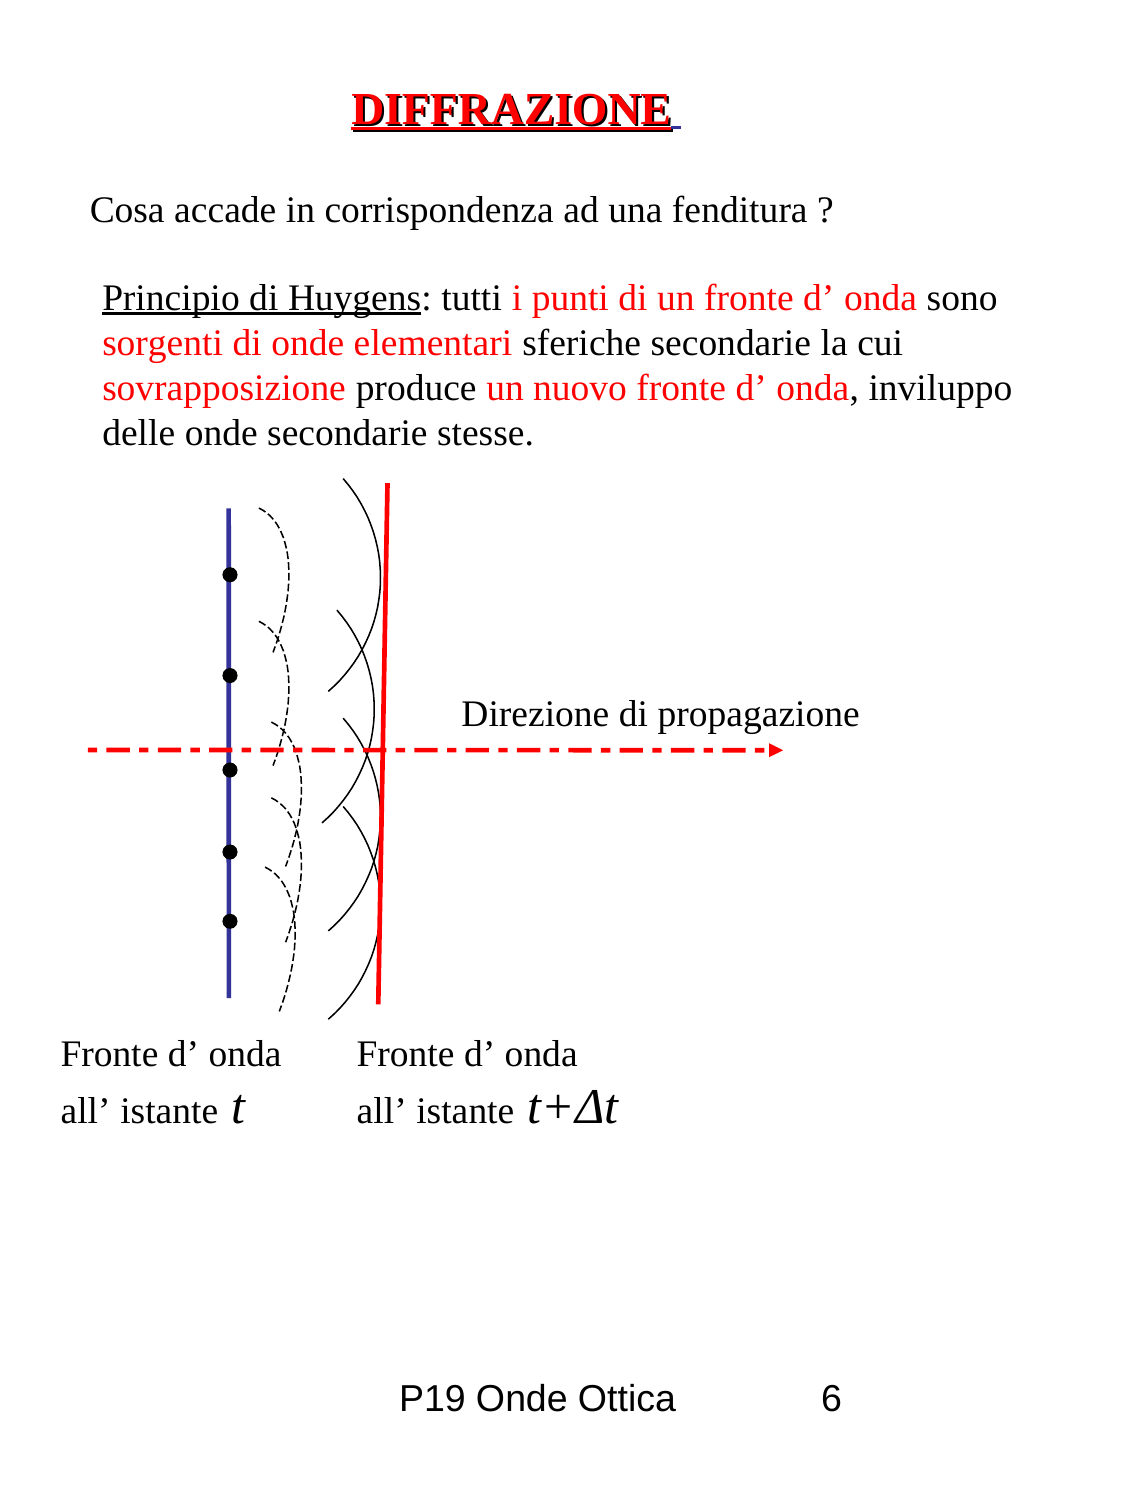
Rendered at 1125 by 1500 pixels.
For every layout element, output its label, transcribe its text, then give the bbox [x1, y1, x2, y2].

text_box Cosa accade in corrispondenza ad una fenditura ? [74, 177, 850, 238]
text_box [222, 567, 238, 583]
text_box Direzione di propagazione [446, 680, 876, 742]
text_box Fronte d’ onda all’ istante t+Δt [341, 1020, 634, 1142]
text_box [222, 762, 238, 778]
text_box Principio di Huygens: tutti i punti di un fronte d’ onda sono sorgenti di onde elementari sferiche secondarie la cui sovrapposizione produce un nuovo fronte d’ onda, inviluppo delle onde secondarie stesse. [87, 265, 1028, 461]
text_box [222, 913, 238, 929]
text_box [222, 667, 238, 684]
text_box DIFFRAZIONE [336, 70, 696, 142]
text_box [222, 844, 238, 860]
text_box Fronte d’ onda all’ istante t [45, 1020, 307, 1142]
